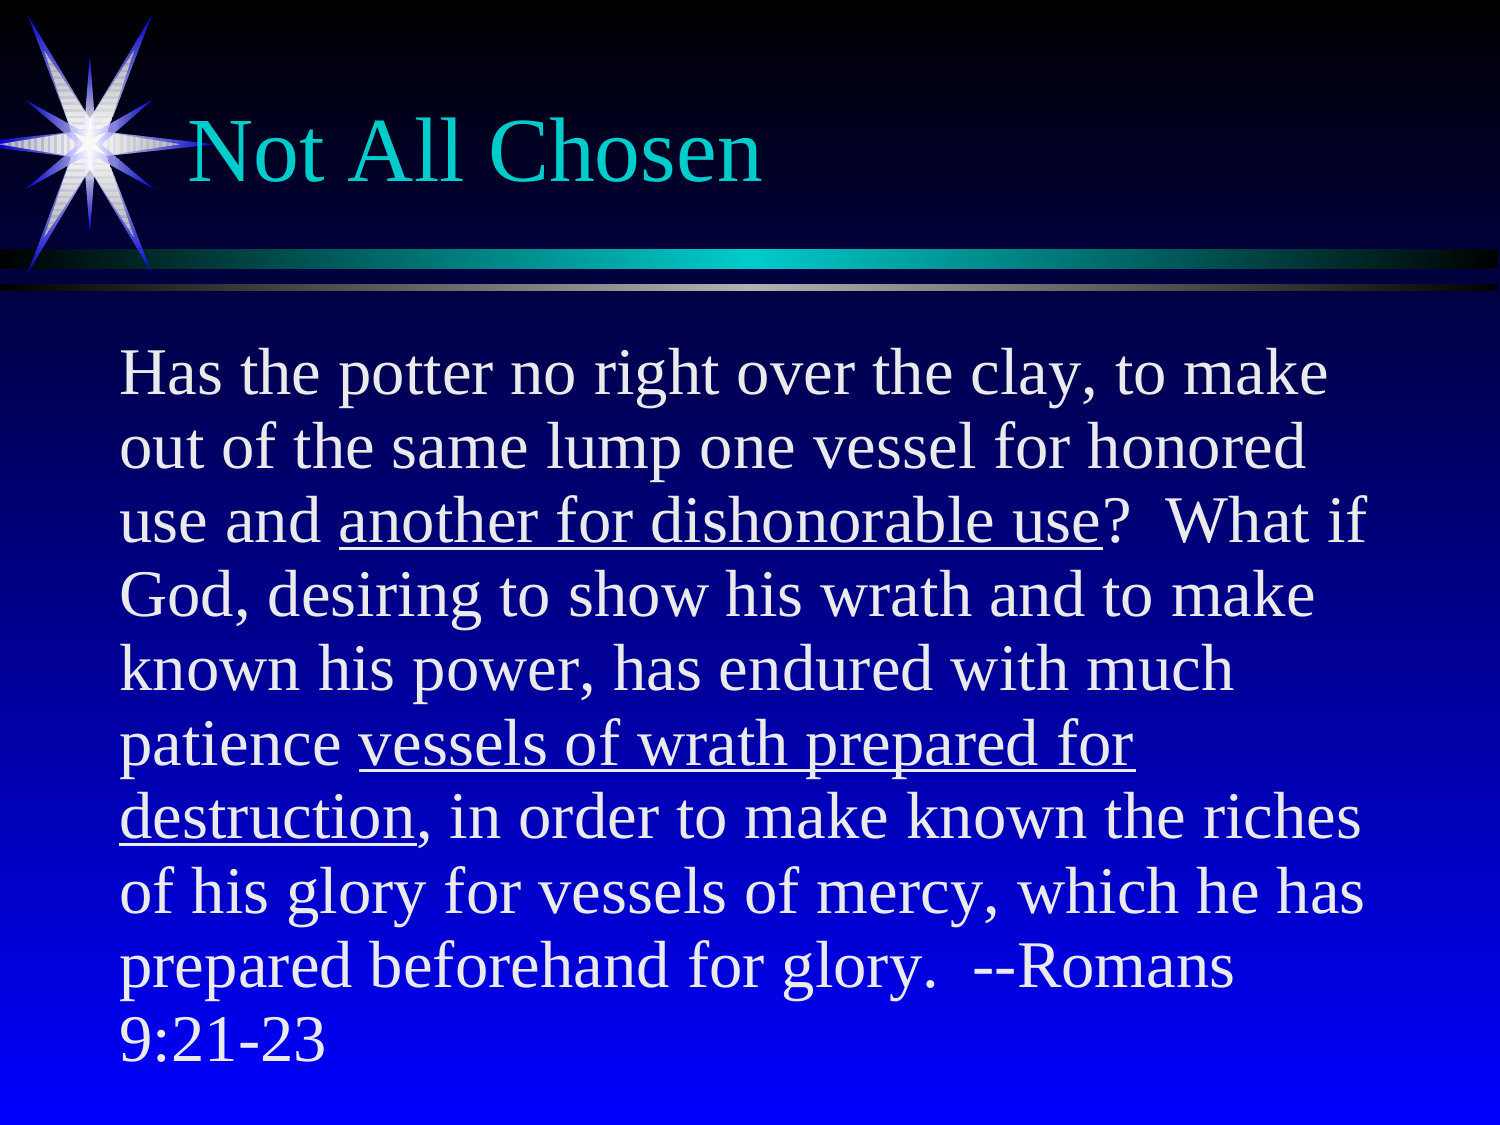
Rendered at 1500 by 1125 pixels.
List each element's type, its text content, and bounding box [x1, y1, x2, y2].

title Not All Chosen [187, 56, 1463, 244]
text_box Has the potter no right over the clay, to make out of the same lump one vessel for honored use and another for dishonorable use? What if God, desiring to show his wrath and to make known his power, has endured with much patience vessels of wrath prepared for destruction, in order to make known the riches of his glory for vessels of mercy, which he has prepared beforehand for glory. --Romans 9:21-23 [104, 327, 1388, 1084]
